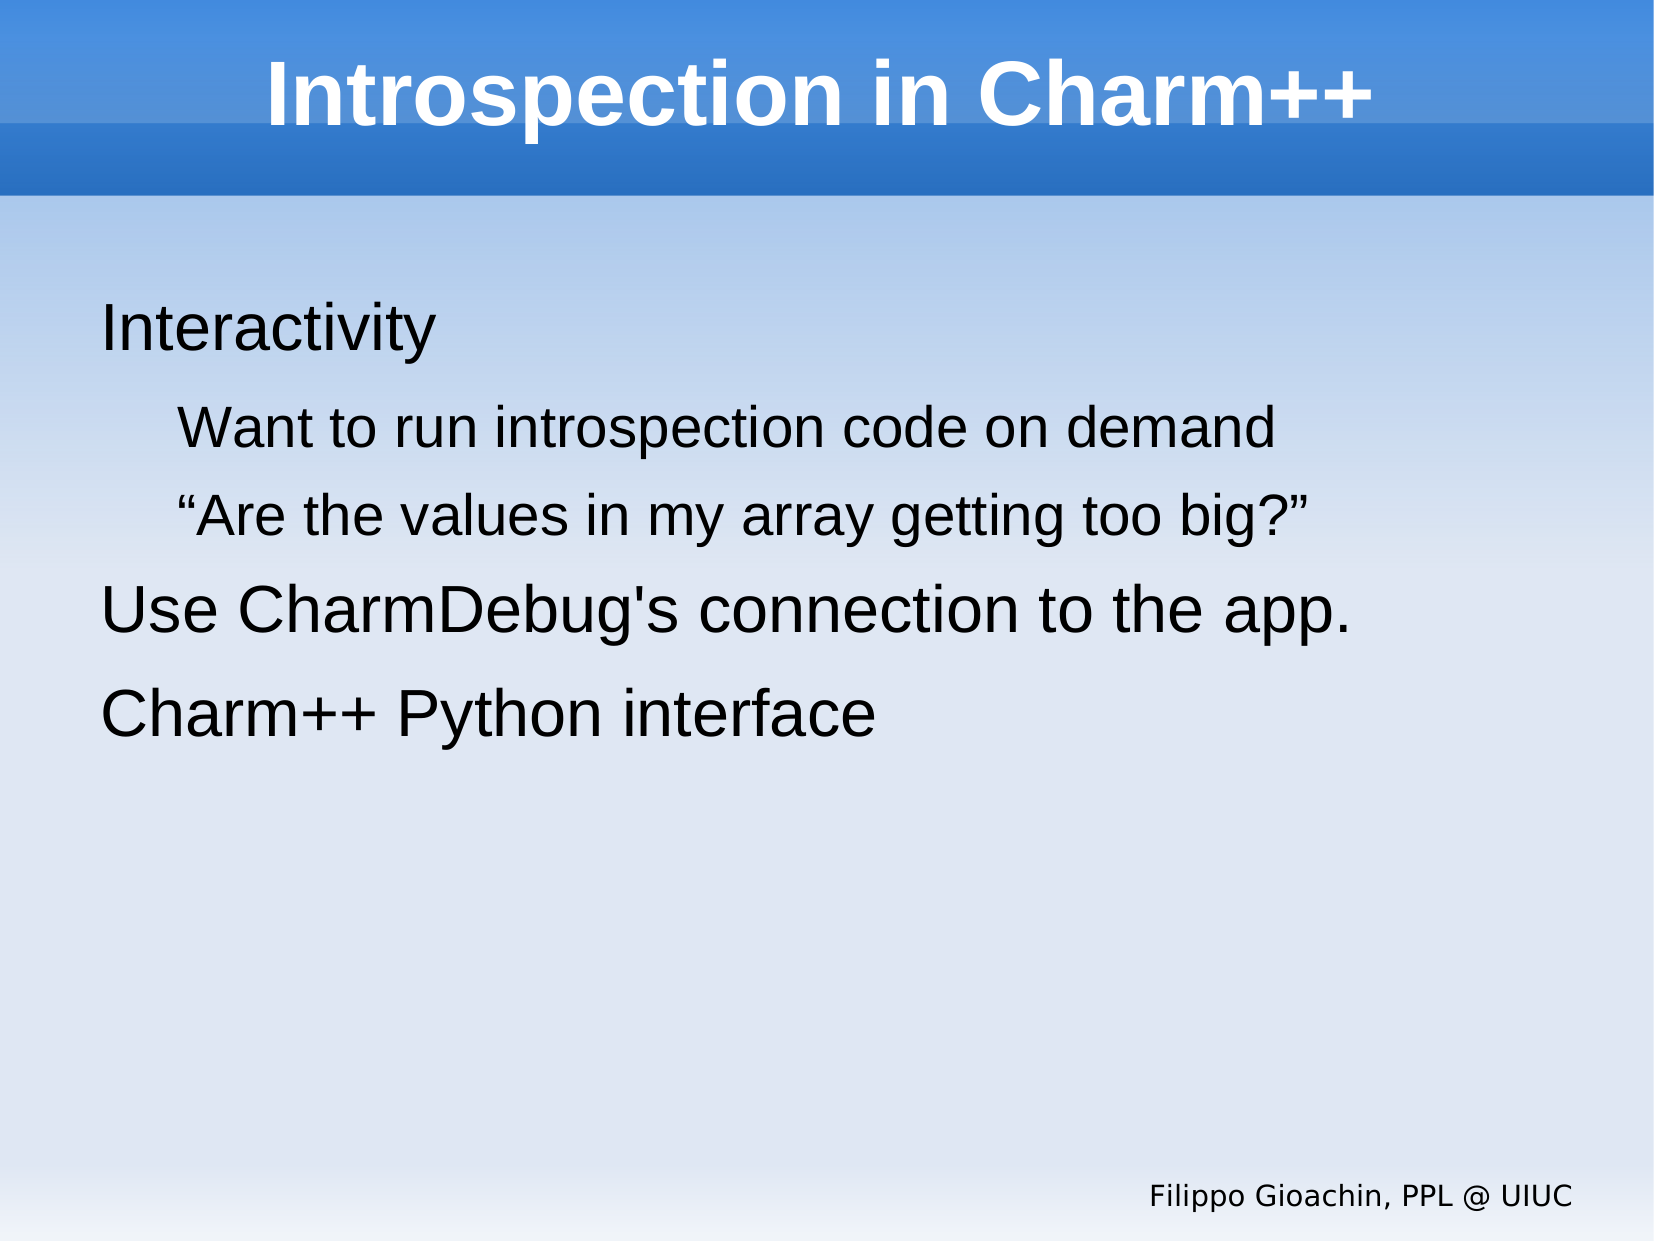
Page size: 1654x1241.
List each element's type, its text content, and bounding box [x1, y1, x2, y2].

picture [0, 0, 1654, 1241]
title Introspection in Charm++ [76, 0, 1565, 208]
list Interactivity Want to run introspection code on demand “Are the values in my array getting too big?” Use CharmDebug's connection to the app. Charm++ Python interface [82, 290, 1571, 1109]
